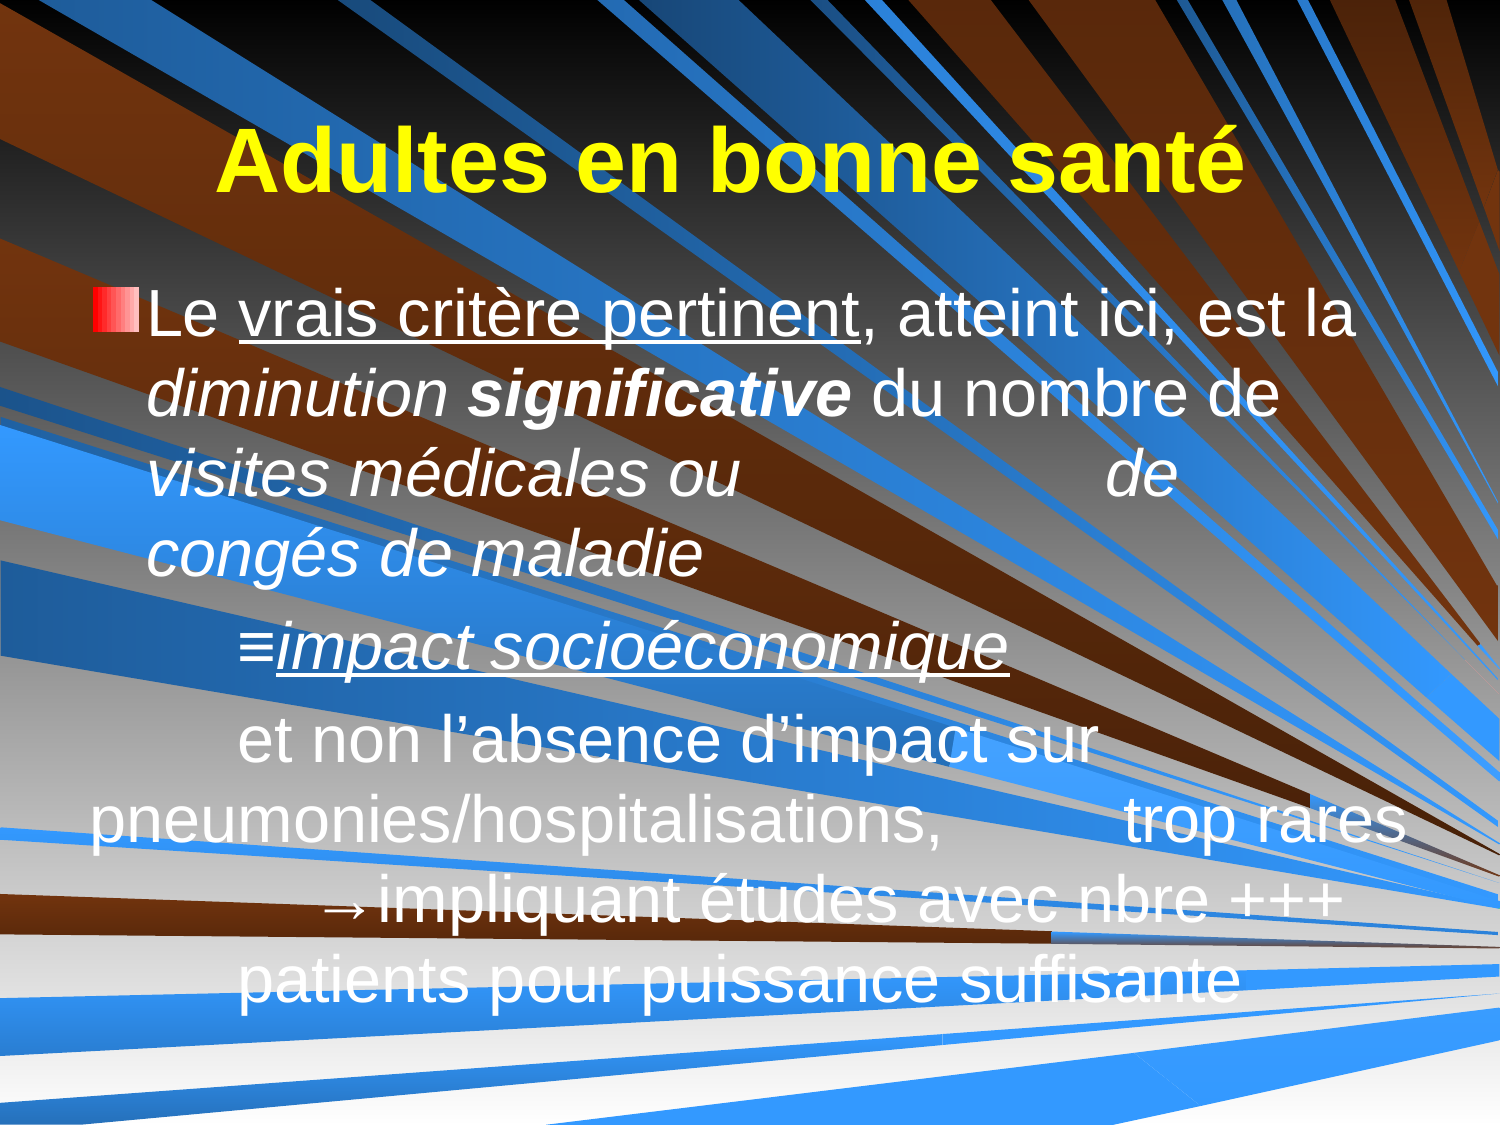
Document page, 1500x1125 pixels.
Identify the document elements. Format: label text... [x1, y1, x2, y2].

list Le vrais critère pertinent, atteint ici, est la diminution significative du nombre de visites médicales ou de congés de maladie ≡impact socioéconomique et non l’absence d’impact sur pneumonies/hospitalisations, trop rares →impliquant études avec nbre +++ patients pour puissance suffisante [75, 262, 1425, 1006]
title Adultes en bonne santé [93, 93, 1369, 262]
